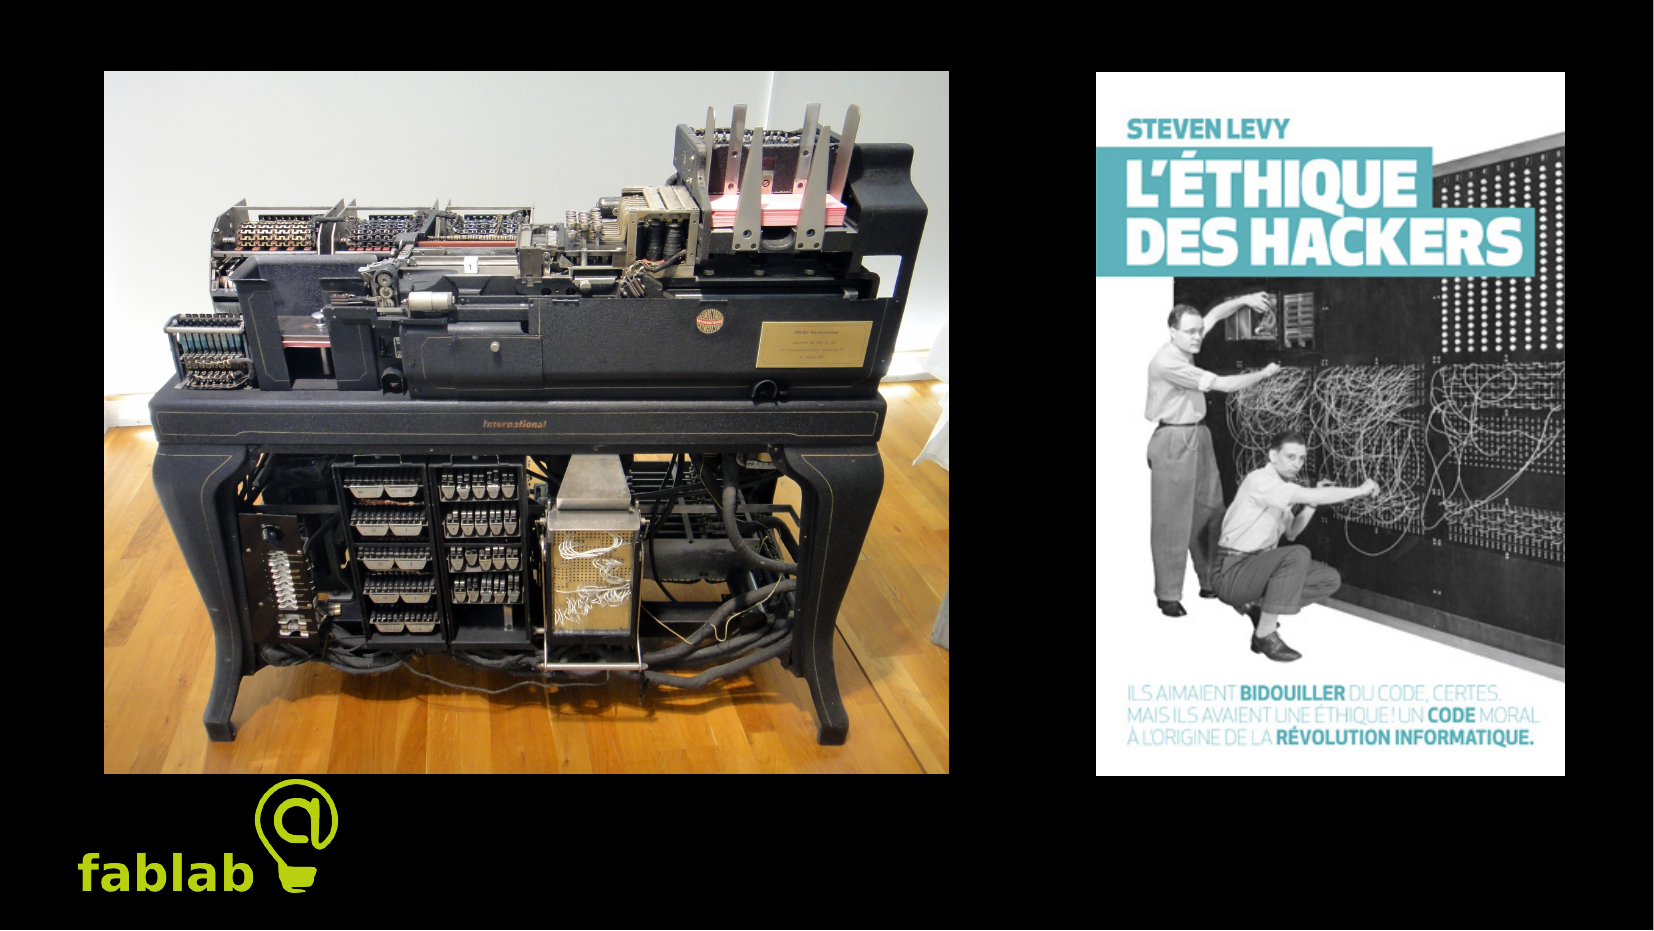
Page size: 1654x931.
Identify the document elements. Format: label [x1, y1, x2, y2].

picture [104, 71, 949, 774]
picture [78, 779, 449, 893]
picture [1096, 72, 1565, 776]
